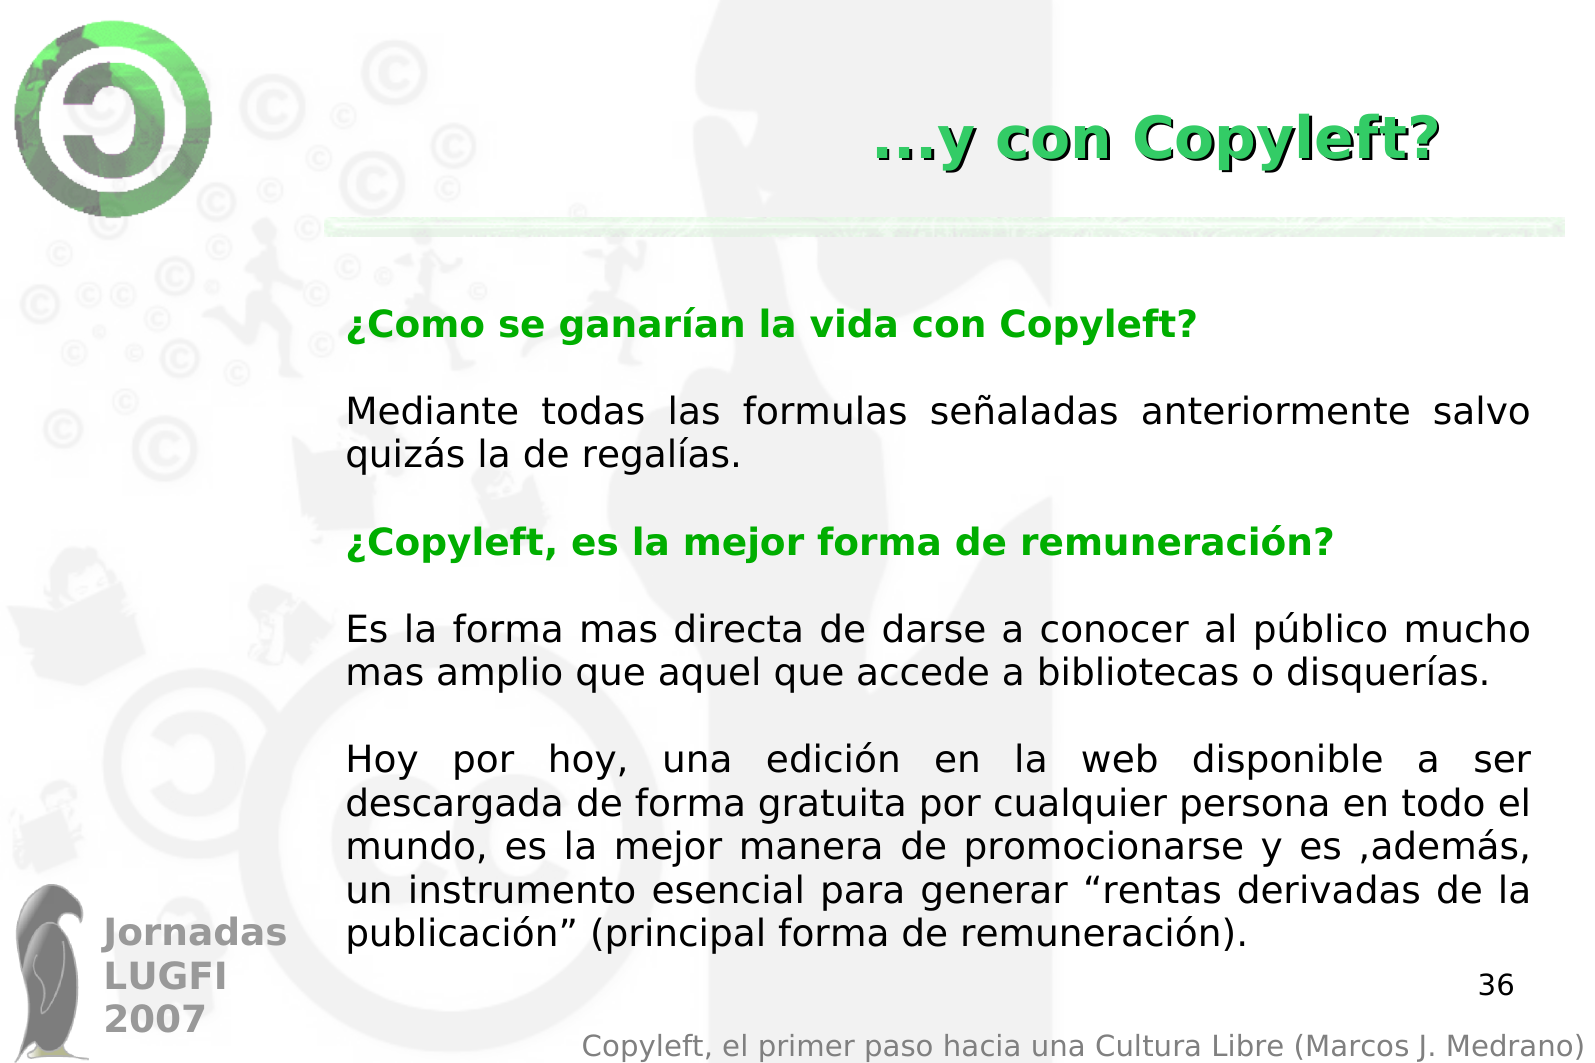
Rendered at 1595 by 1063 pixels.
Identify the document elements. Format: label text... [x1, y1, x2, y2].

text_box ...y con Copyleft? [856, 96, 1536, 207]
text_box ¿Como se ganarían la vida con Copyleft? Mediante todas las formulas señaladas anteriormente salvo quizás la de regalías. ¿Copyleft, es la mejor forma de remuneración? Es la forma mas directa de darse a conocer al público mucho mas amplio que aquel que accede a bibliotecas o disquerías. Hoy por hoy, una edición en la web disponible a ser descargada de forma gratuita por cualquier persona en todo el mundo, es la mejor manera de promocionarse y es ,además, un instrumento esencial para generar “rentas derivadas de la publicación” (principal forma de remuneración). [330, 295, 1548, 963]
